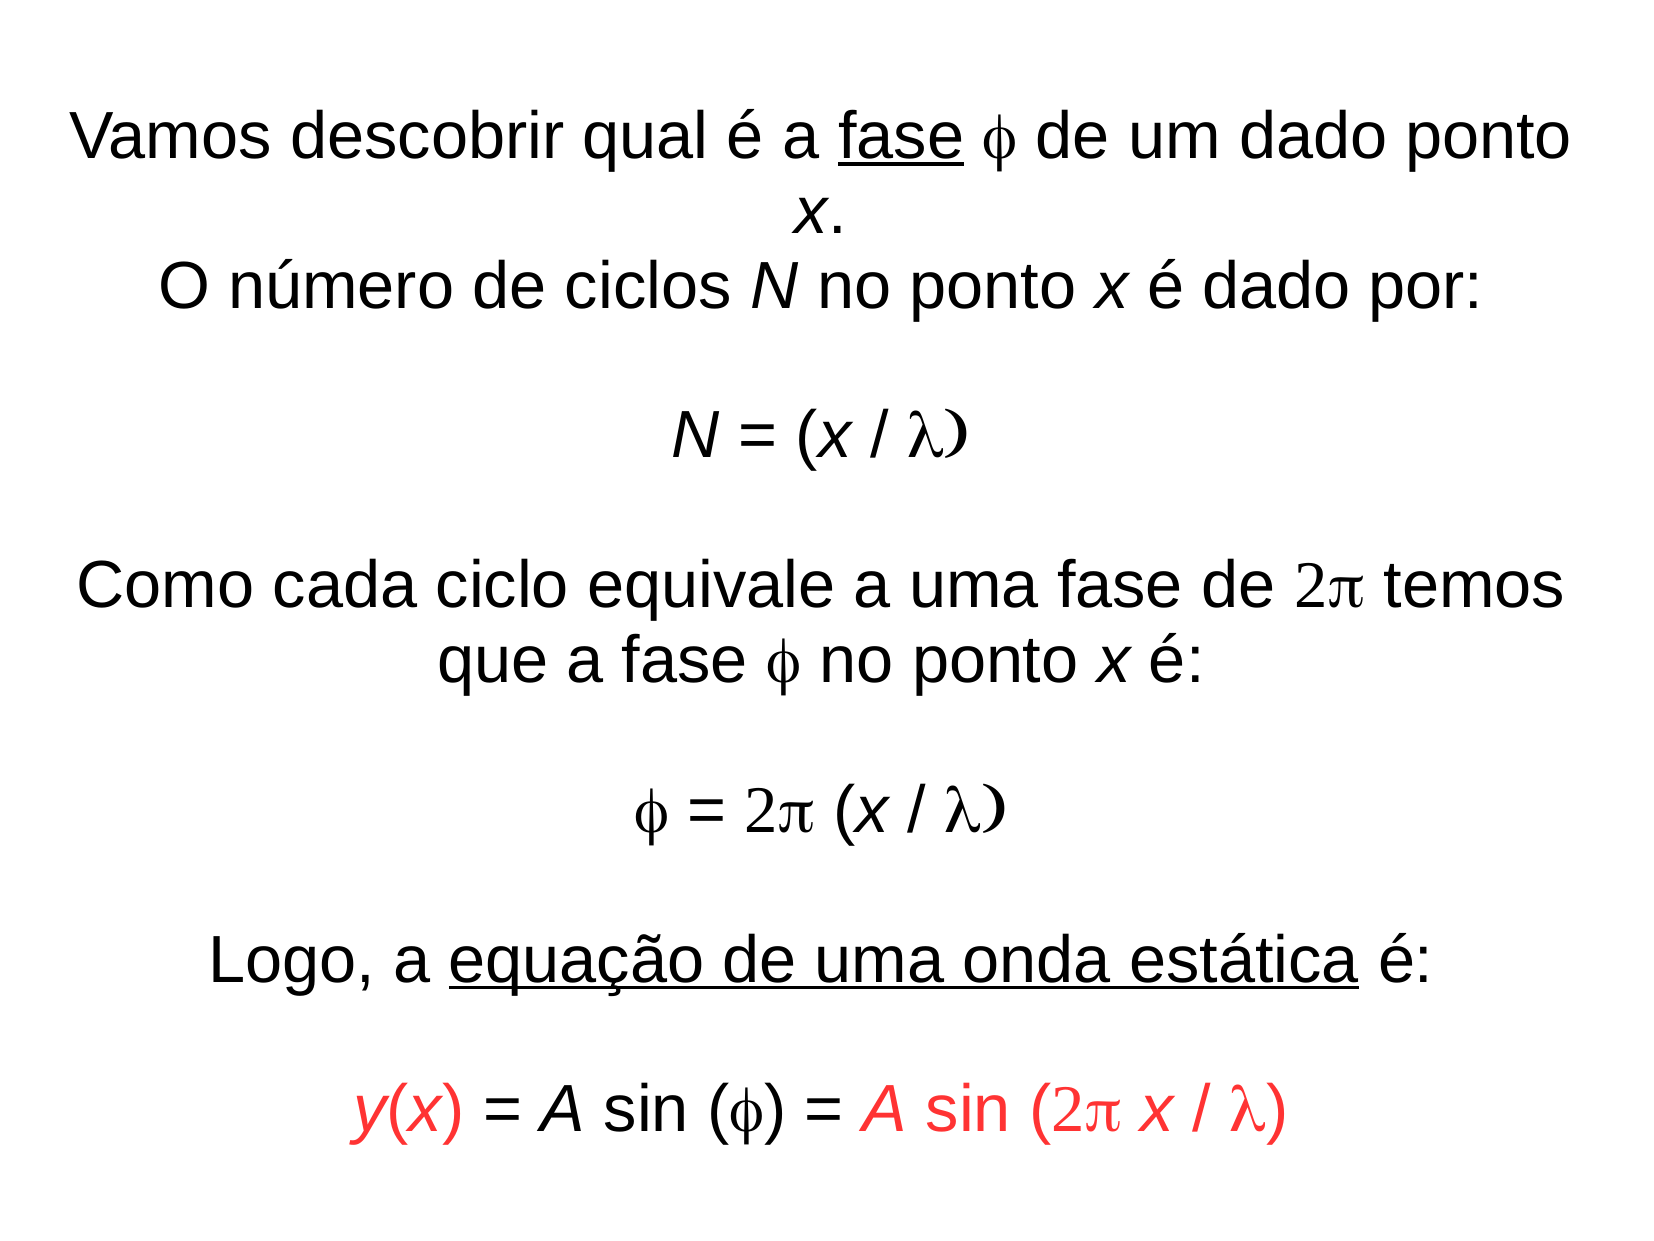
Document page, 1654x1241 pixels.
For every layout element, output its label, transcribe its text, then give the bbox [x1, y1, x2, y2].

subtitle Vamos descobrir qual é a fase f de um dado ponto x. O número de ciclos N no ponto x é dado por: N = (x / l) Como cada ciclo equivale a uma fase de 2p temos que a fase f no ponto x é: f = 2p (x / l) Logo, a equação de uma onda estática é: y(x) = A sin (f) = A sin (2p x / l) [47, 61, 1595, 1183]
